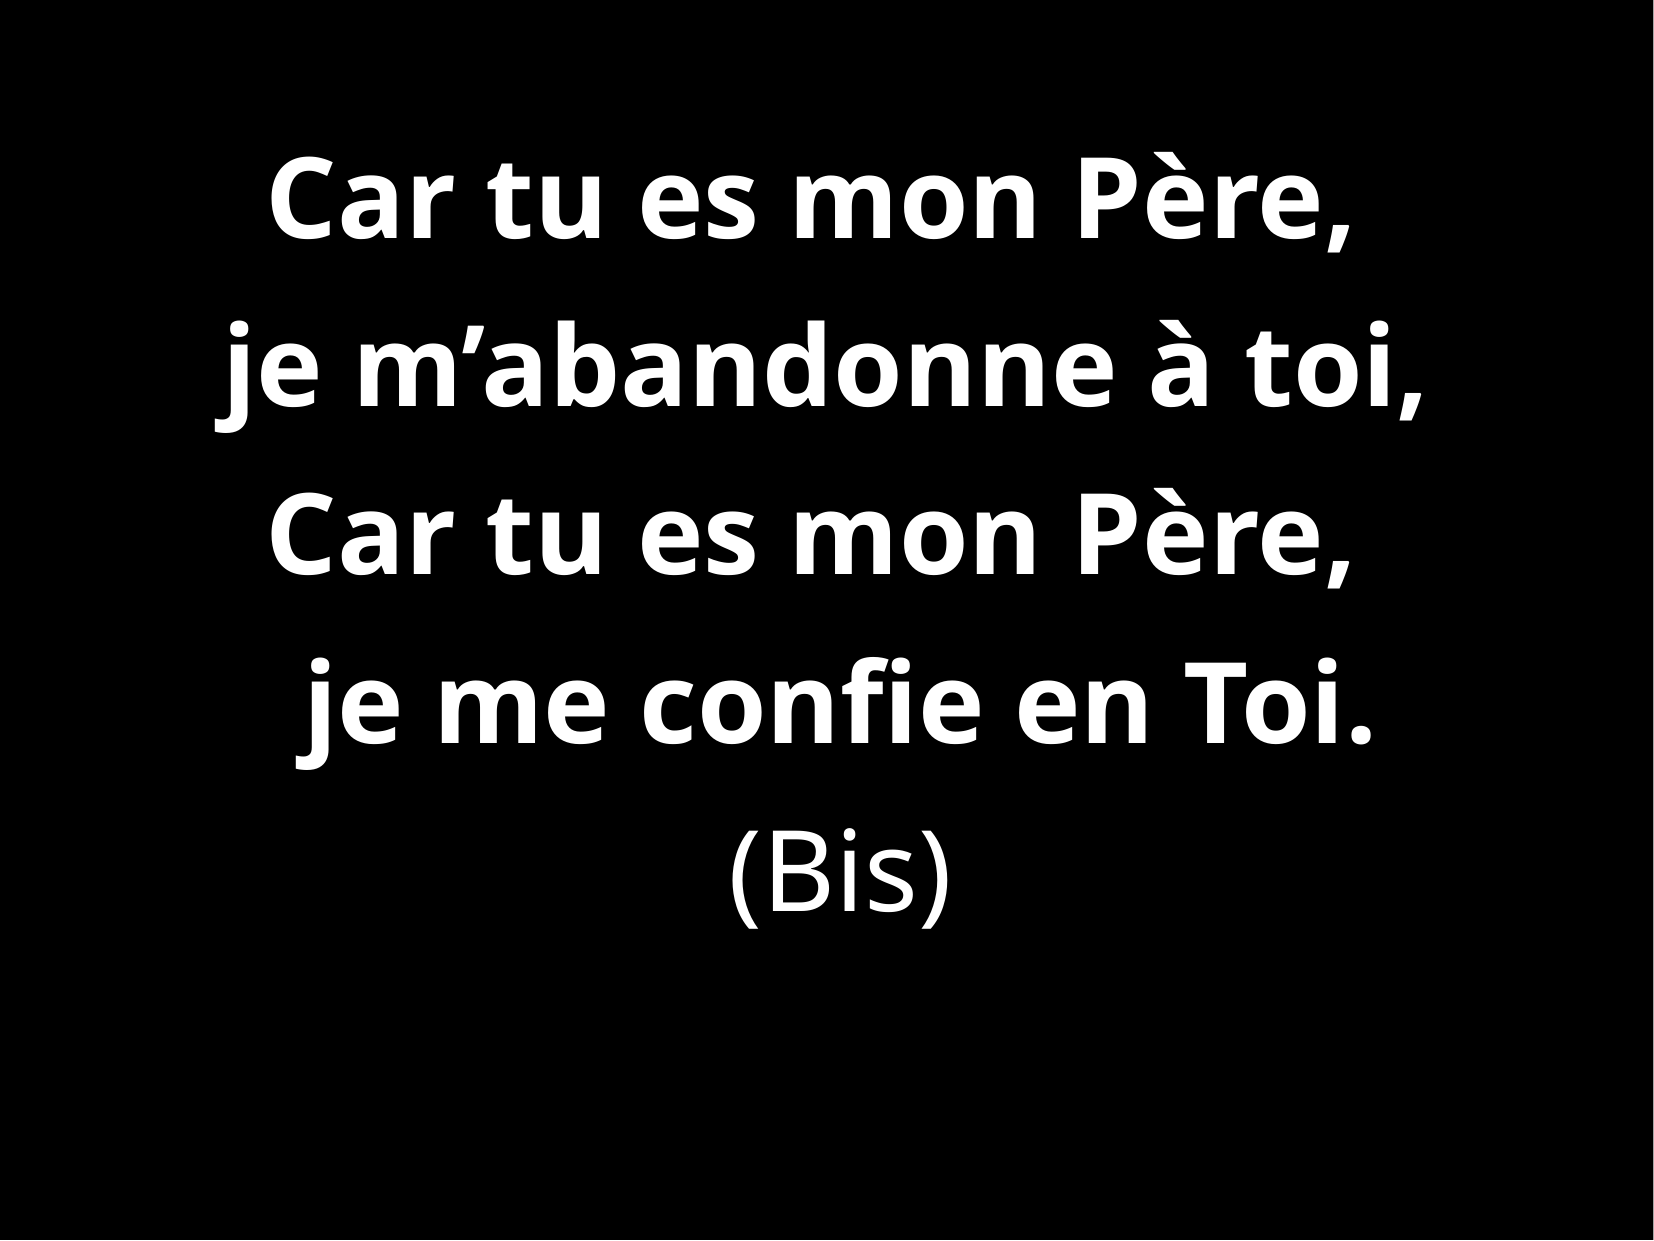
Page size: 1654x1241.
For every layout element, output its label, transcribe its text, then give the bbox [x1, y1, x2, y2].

list Car tu es mon Père, je m’abandonne à toi, Car tu es mon Père, je me confie en Toi. (Bis) [75, 118, 1607, 1048]
